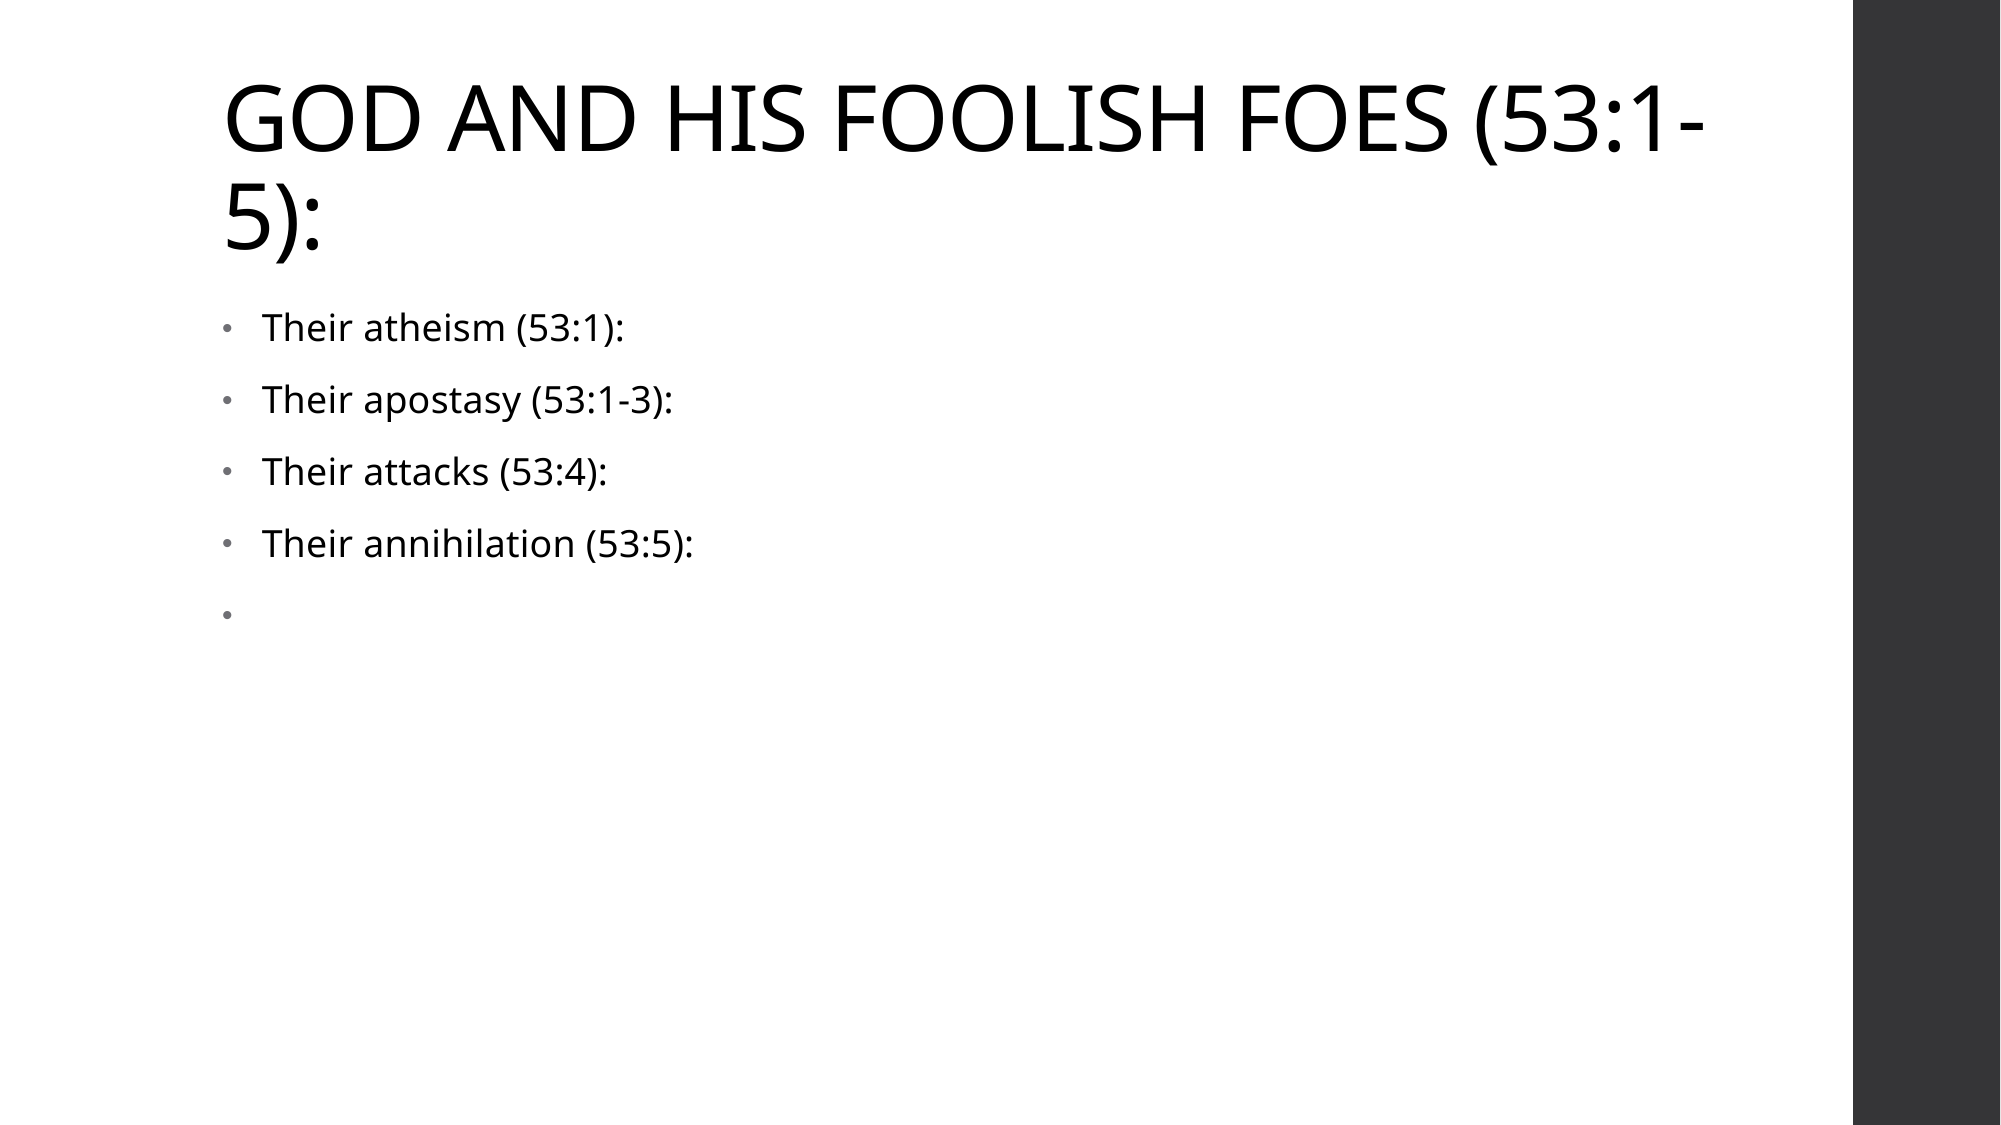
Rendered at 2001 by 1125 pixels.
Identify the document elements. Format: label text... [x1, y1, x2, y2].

title GOD AND HIS FOOLISH FOES (53:1-5): [206, 60, 1797, 278]
list Their atheism (53:1): Their apostasy (53:1-3): Their attacks (53:4): Their annihilation (53:5): [206, 299, 1617, 1014]
